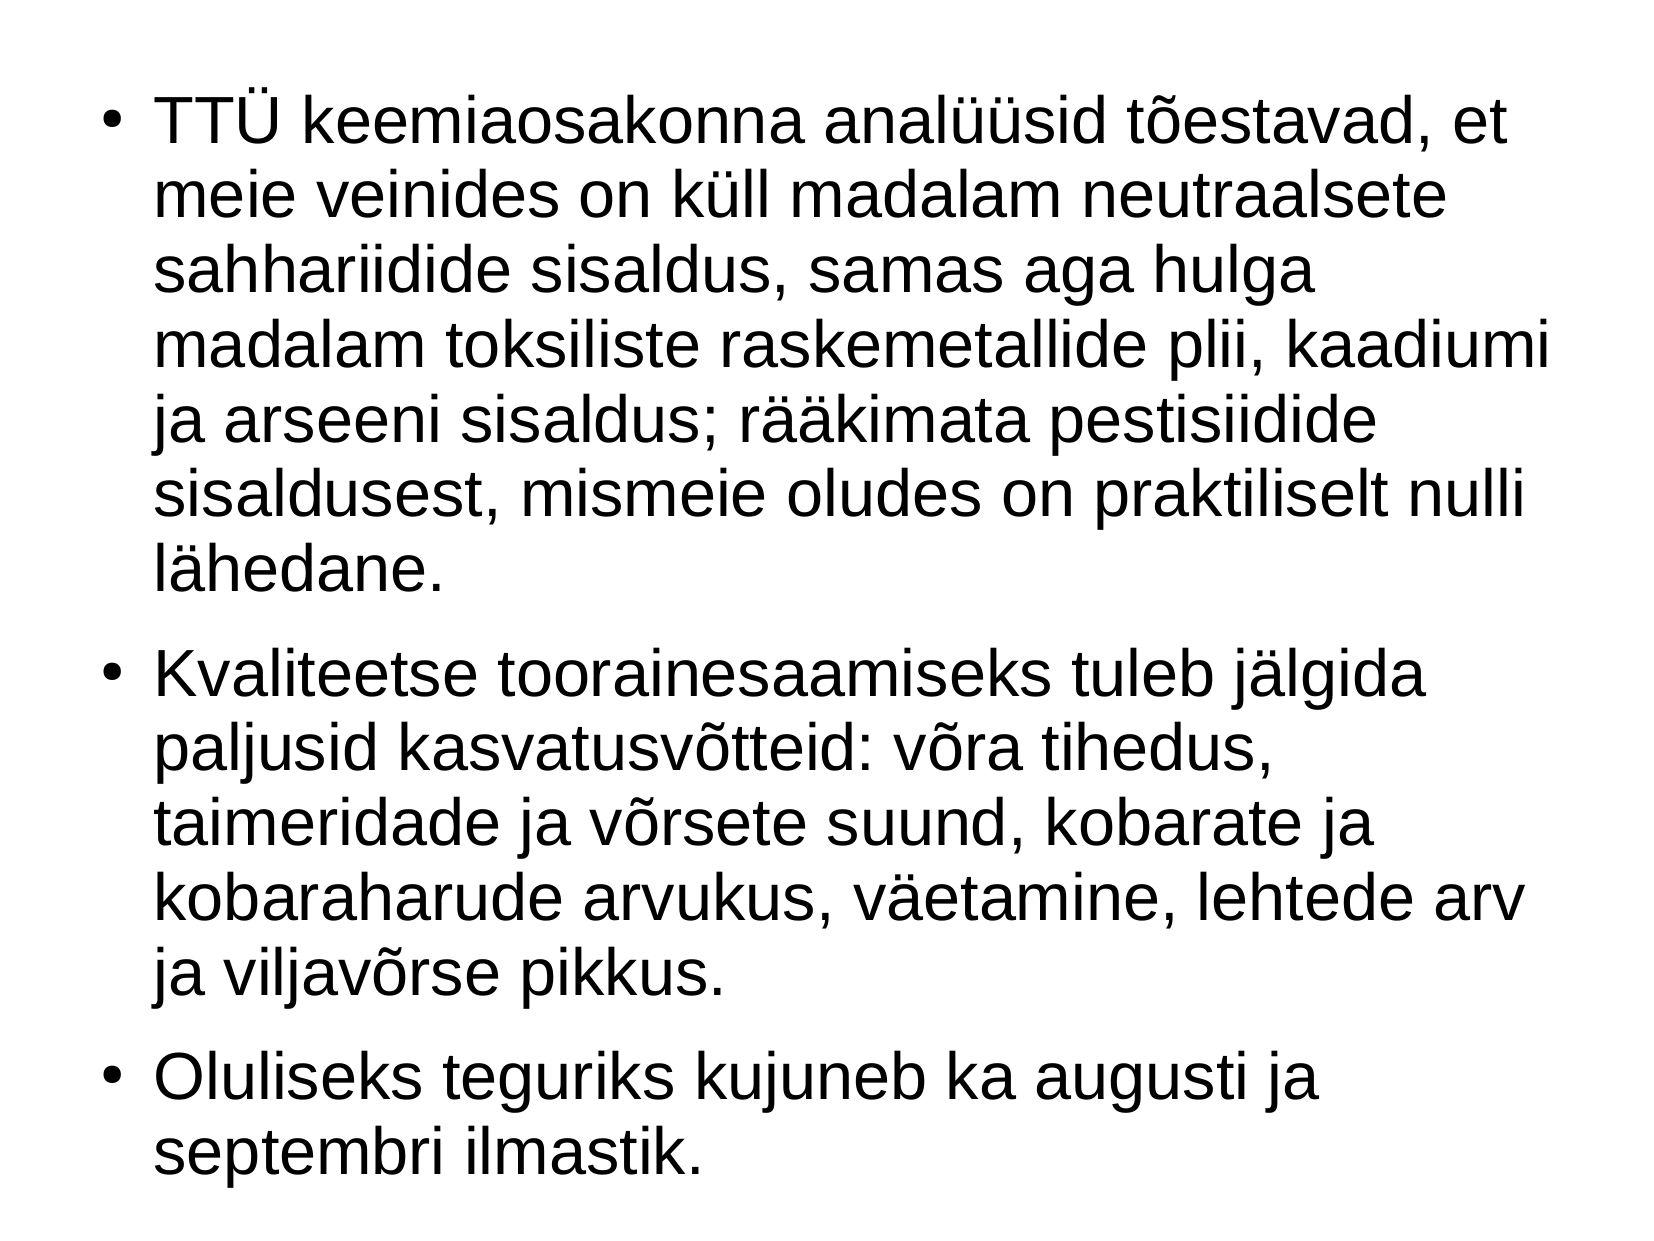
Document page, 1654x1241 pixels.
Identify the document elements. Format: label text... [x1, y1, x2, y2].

list TTÜ keemiaosakonna analüüsid tõestavad, et meie veinides on küll madalam neutraalsete sahhariidide sisaldus, samas aga hulga madalam toksiliste raskemetallide plii, kaadiumi ja arseeni sisaldus; rääkimata pestisiidide sisaldusest, mismeie oludes on praktiliselt nulli lähedane. Kvaliteetse toorainesaamiseks tuleb jälgida paljusid kasvatusvõtteid: võra tihedus, taimeridade ja võrsete suund, kobarate ja kobaraharude arvukus, väetamine, lehtede arv ja viljavõrse pikkus. Oluliseks teguriks kujuneb ka augusti ja septembri ilmastik. [82, 82, 1571, 1182]
